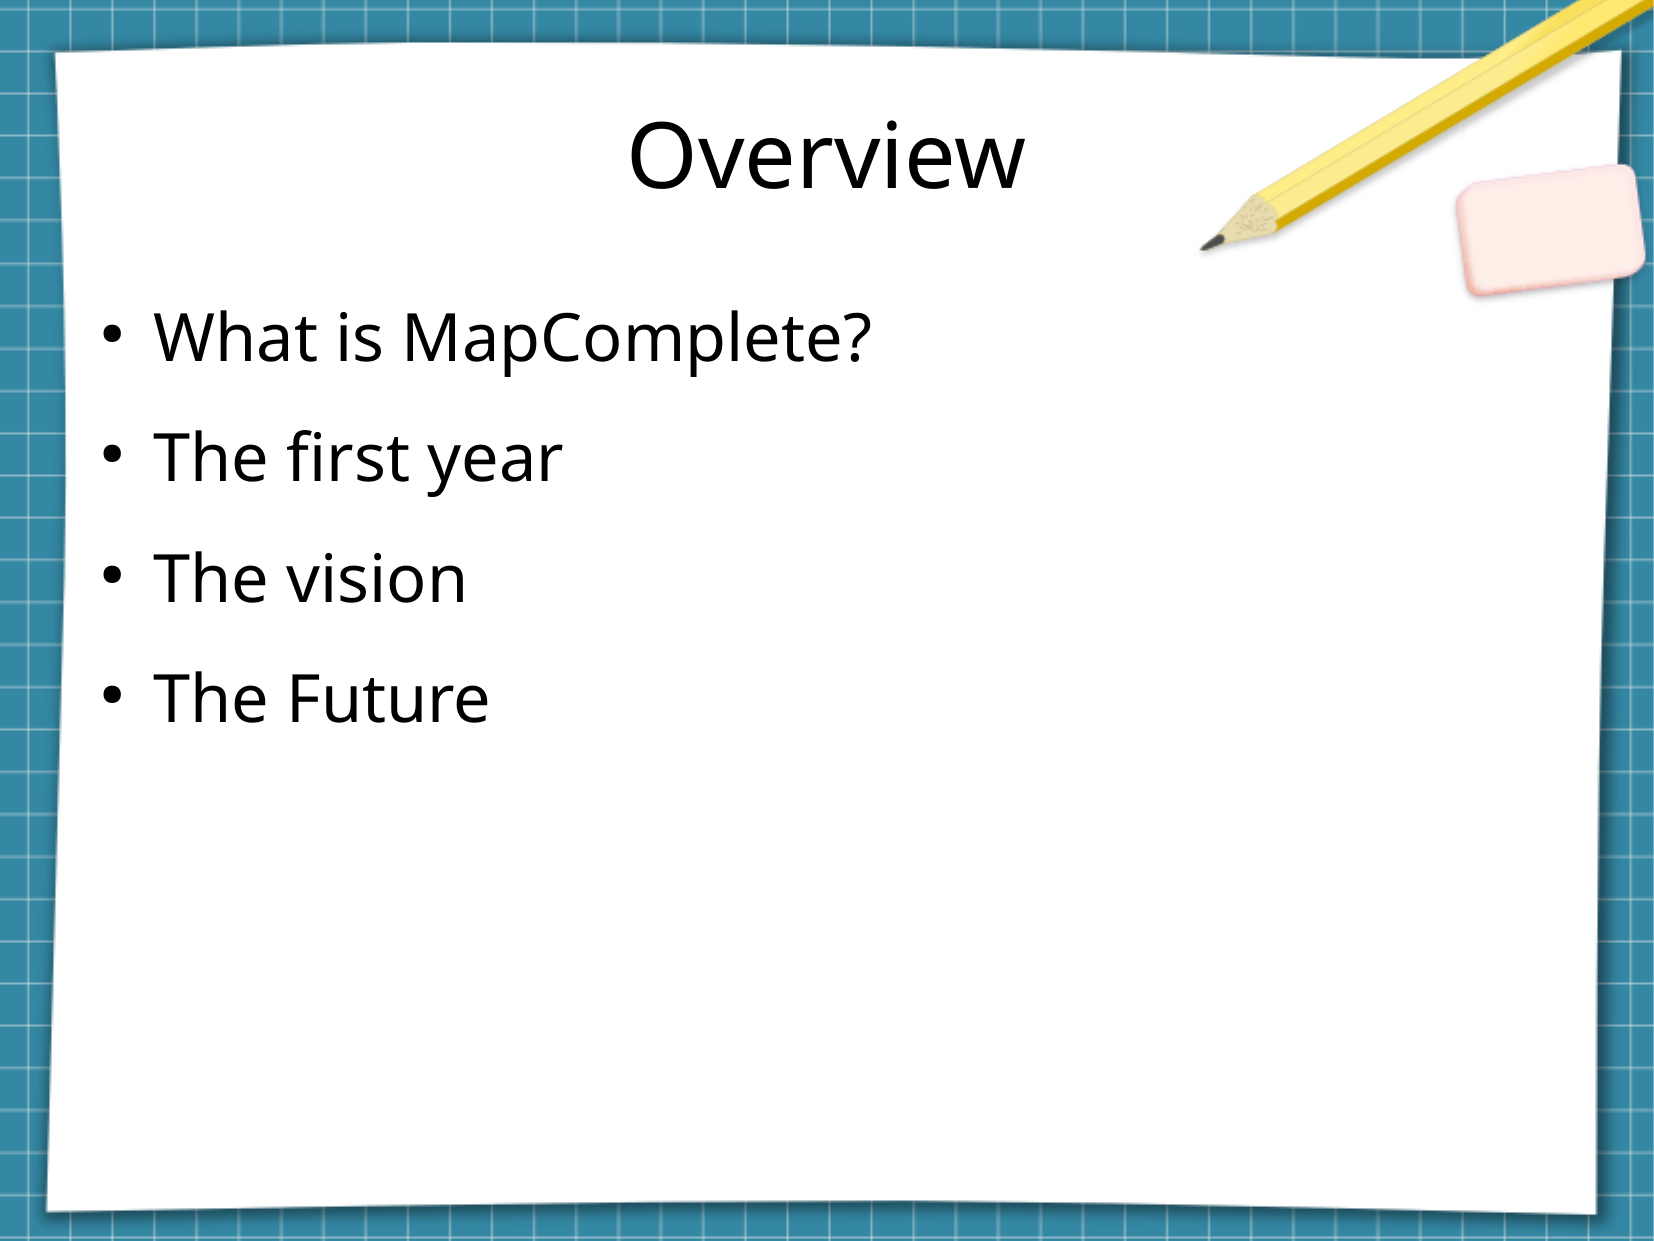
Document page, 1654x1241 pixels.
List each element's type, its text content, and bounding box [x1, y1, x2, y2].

list What is MapComplete? The first year The vision The Future [82, 290, 1571, 1010]
picture [0, 0, 1654, 1241]
title Overview [82, 49, 1571, 257]
